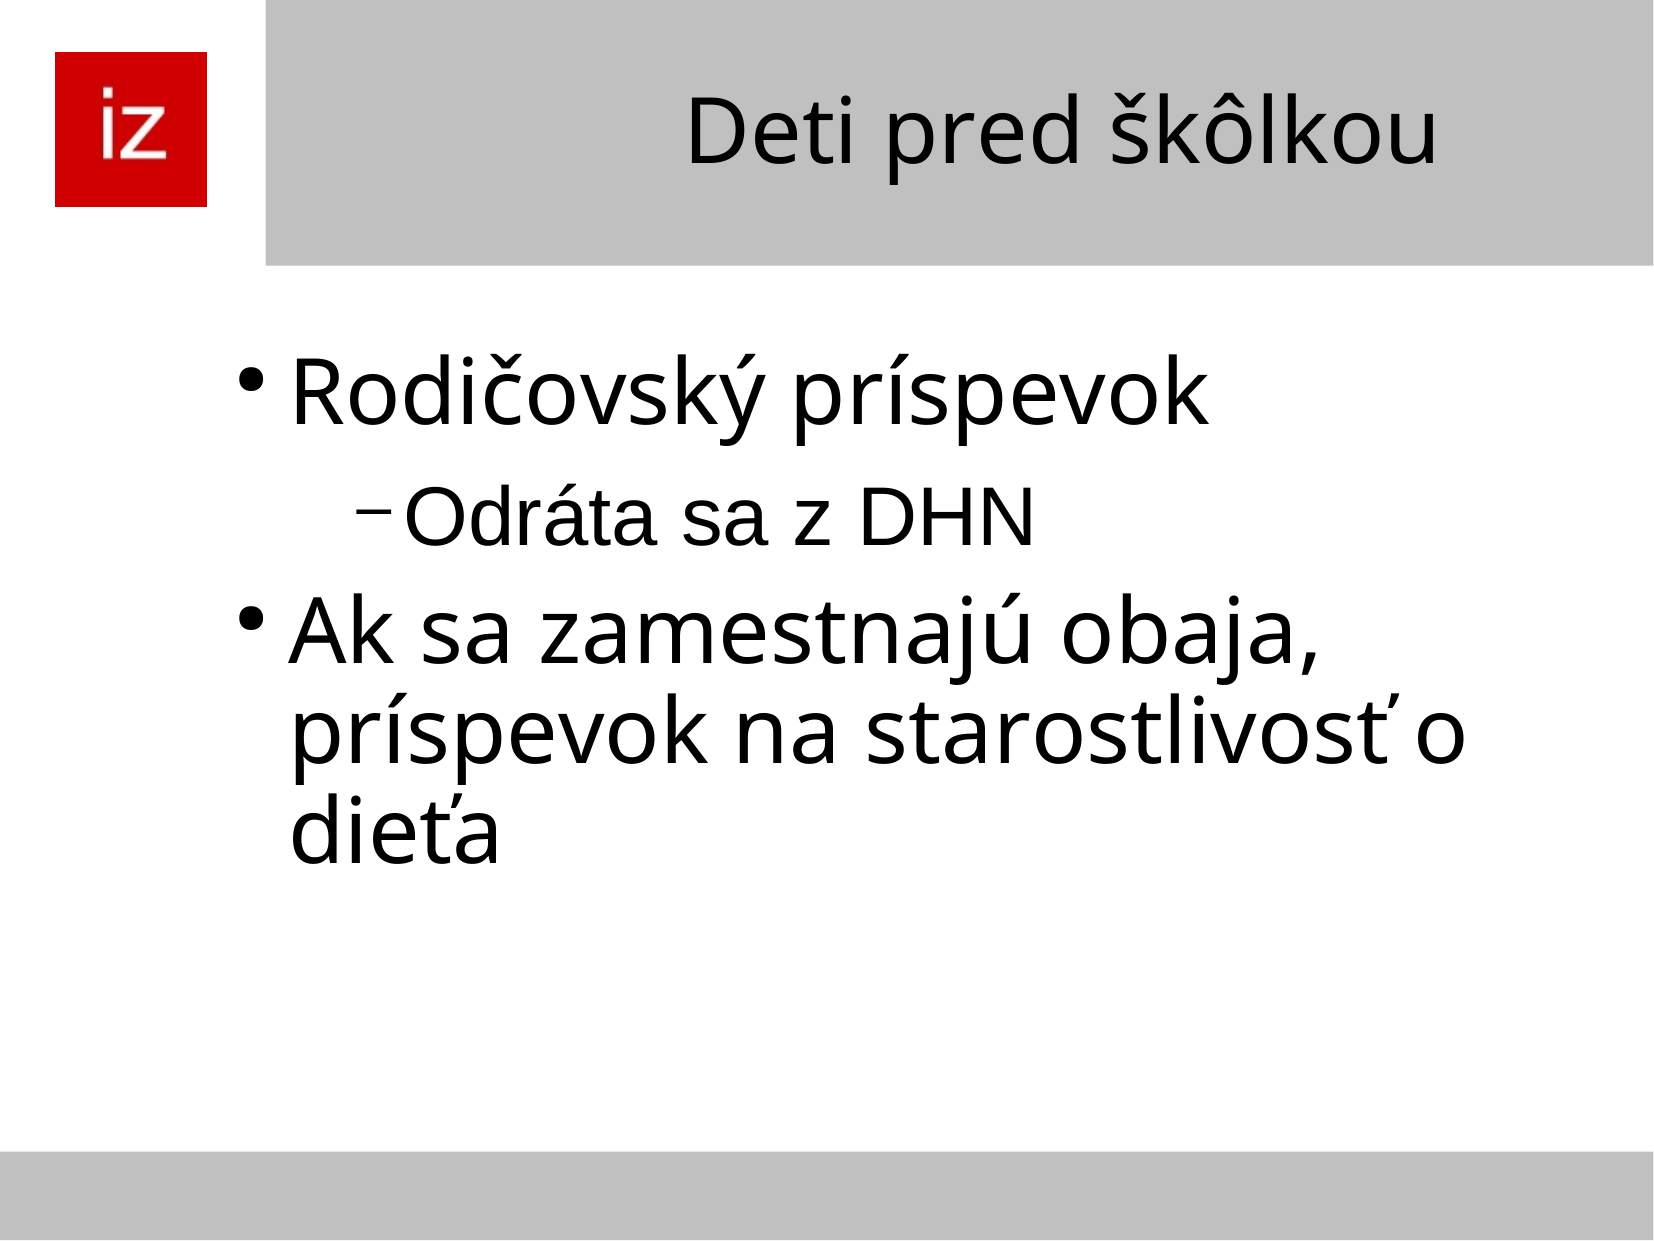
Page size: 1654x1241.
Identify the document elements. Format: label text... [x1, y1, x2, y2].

picture [55, 52, 207, 207]
title Deti pred škôlkou [561, 29, 1565, 237]
list Rodičovský príspevok Odráta sa z DHN Ak sa zamestnajú obaja, príspevok na starostlivosť o dieťa [121, 344, 1533, 1126]
